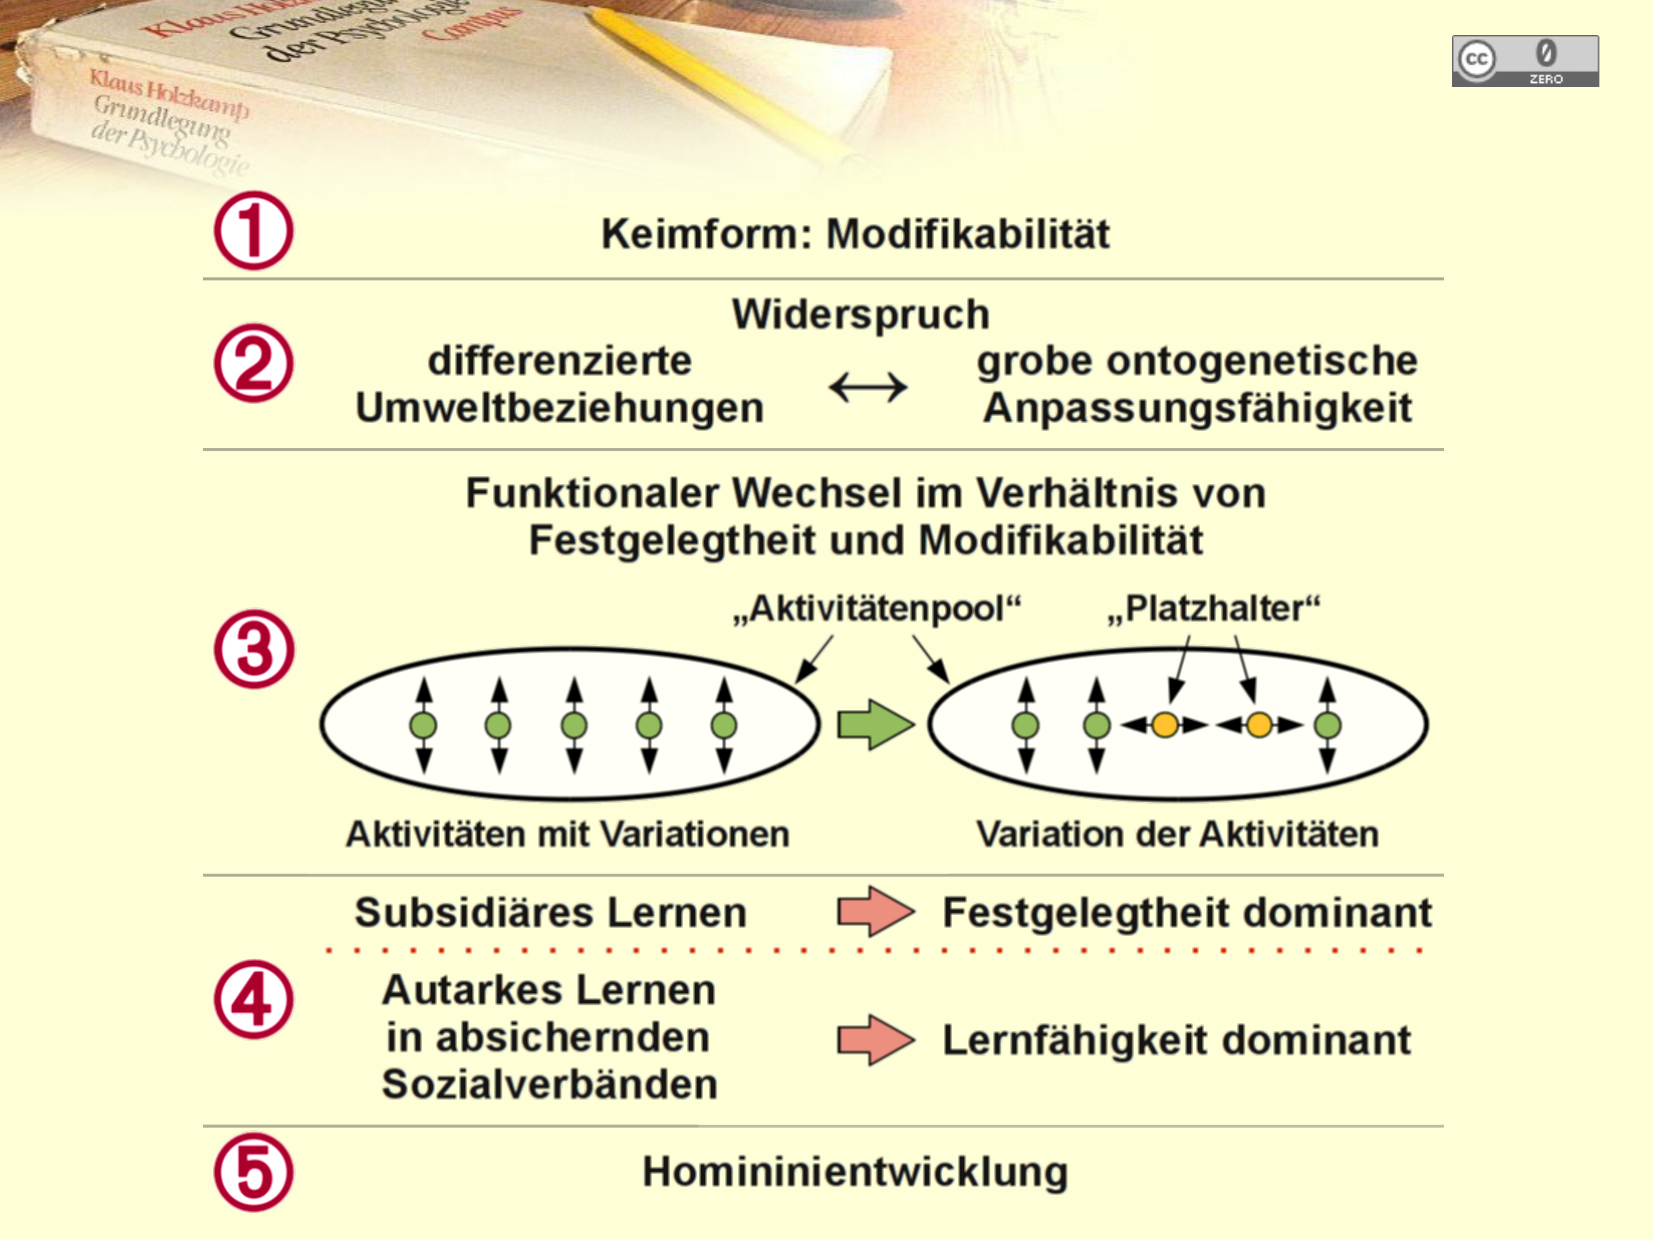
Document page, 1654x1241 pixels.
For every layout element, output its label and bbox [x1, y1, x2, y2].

picture [1452, 35, 1600, 87]
picture [0, 0, 1444, 1216]
